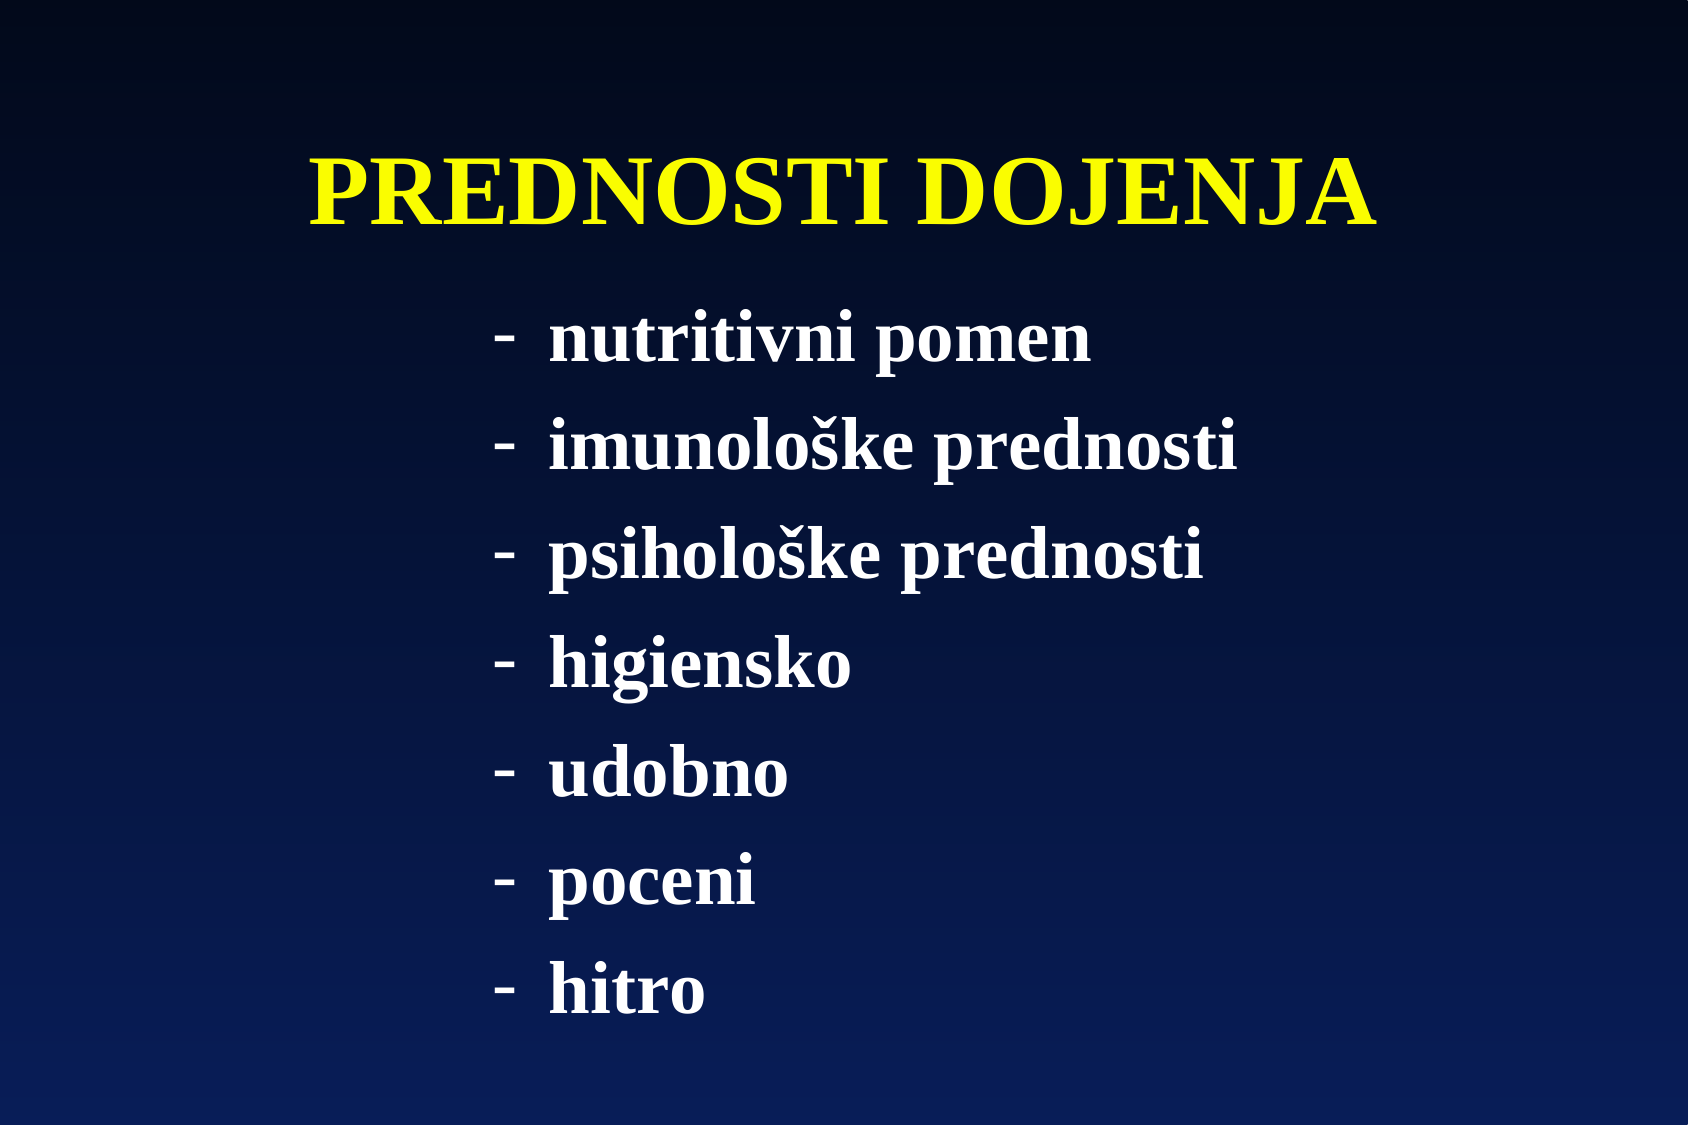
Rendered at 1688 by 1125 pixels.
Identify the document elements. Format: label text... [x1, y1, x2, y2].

list nutritivni pomen imunološke prednosti psihološke prednosti higiensko udobno poceni hitro [477, 278, 1364, 1082]
title PREDNOSTI DOJENJA [0, 90, 1688, 280]
